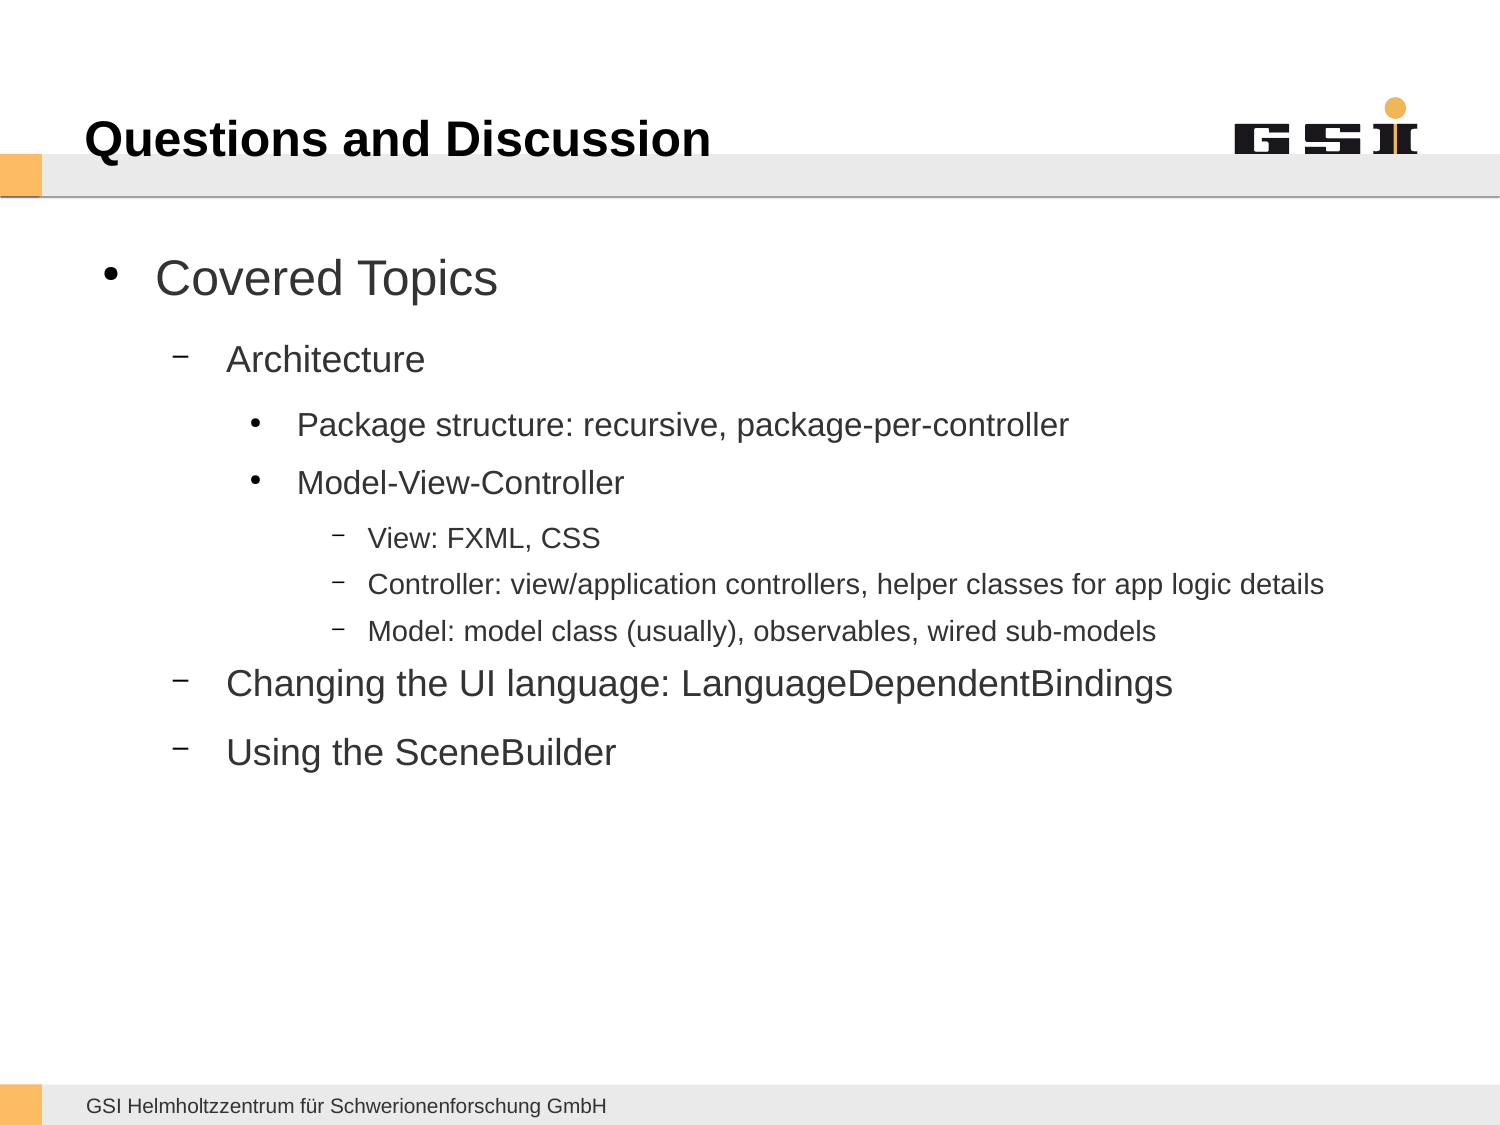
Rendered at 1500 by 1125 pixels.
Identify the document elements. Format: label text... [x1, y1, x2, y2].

title Questions and Discussion [69, 44, 986, 174]
picture [1233, 95, 1419, 154]
list Covered Topics Architecture Package structure: recursive, package-per-controller Model-View-Controller View: FXML, CSS Controller: view/application controllers, helper classes for app logic details Model: model class (usually), observables, wired sub-models Changing the UI language: LanguageDependentBindings Using the SceneBuilder [69, 237, 1417, 1043]
